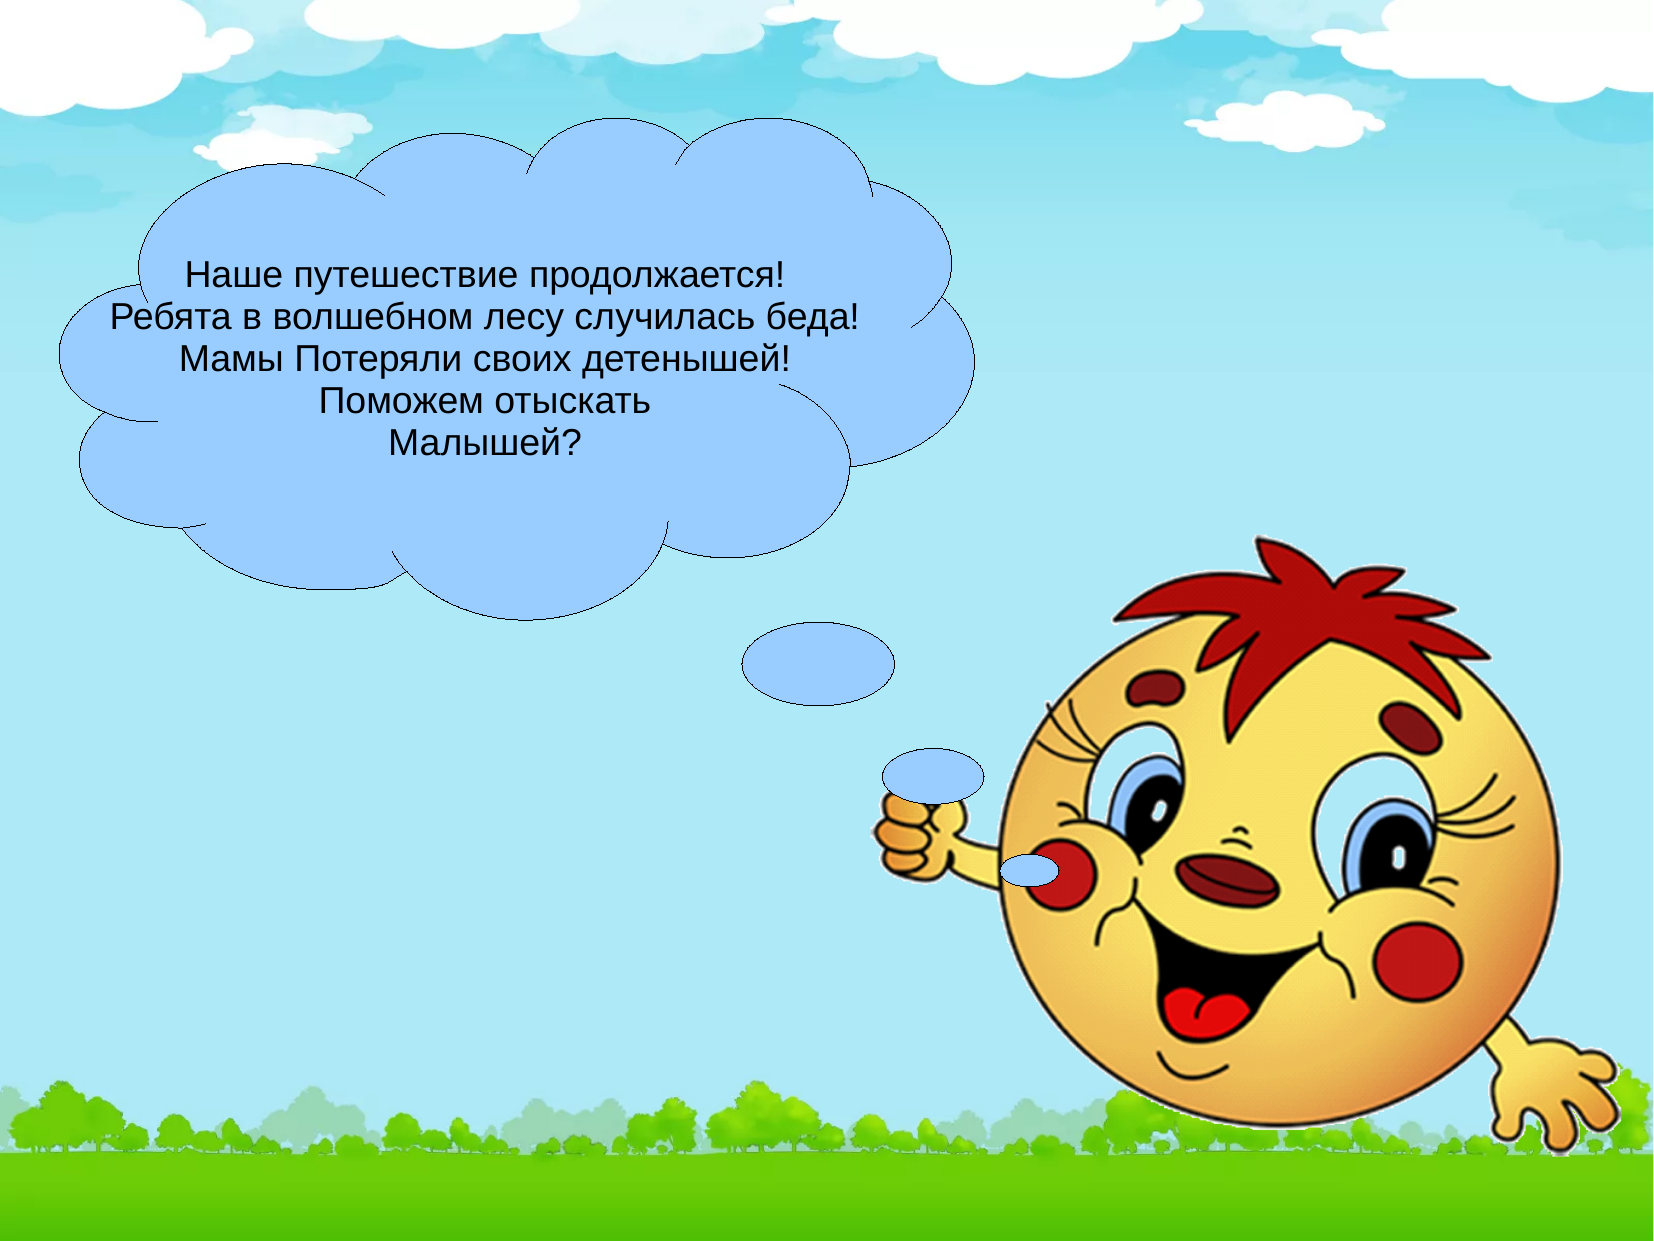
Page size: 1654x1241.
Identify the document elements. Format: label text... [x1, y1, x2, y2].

picture [0, 0, 1654, 1241]
text_box Наше путешествие продолжается! Ребята в волшебном лесу случилась беда! Мамы Потеряли своих детенышей! Поможем отыскать Малышей? [882, 748, 985, 805]
text_box Наше путешествие продолжается! Ребята в волшебном лесу случилась беда! Мамы Потеряли своих детенышей! Поможем отыскать Малышей? [59, 118, 975, 621]
text_box Наше путешествие продолжается! Ребята в волшебном лесу случилась беда! Мамы Потеряли своих детенышей! Поможем отыскать Малышей? [741, 622, 895, 706]
